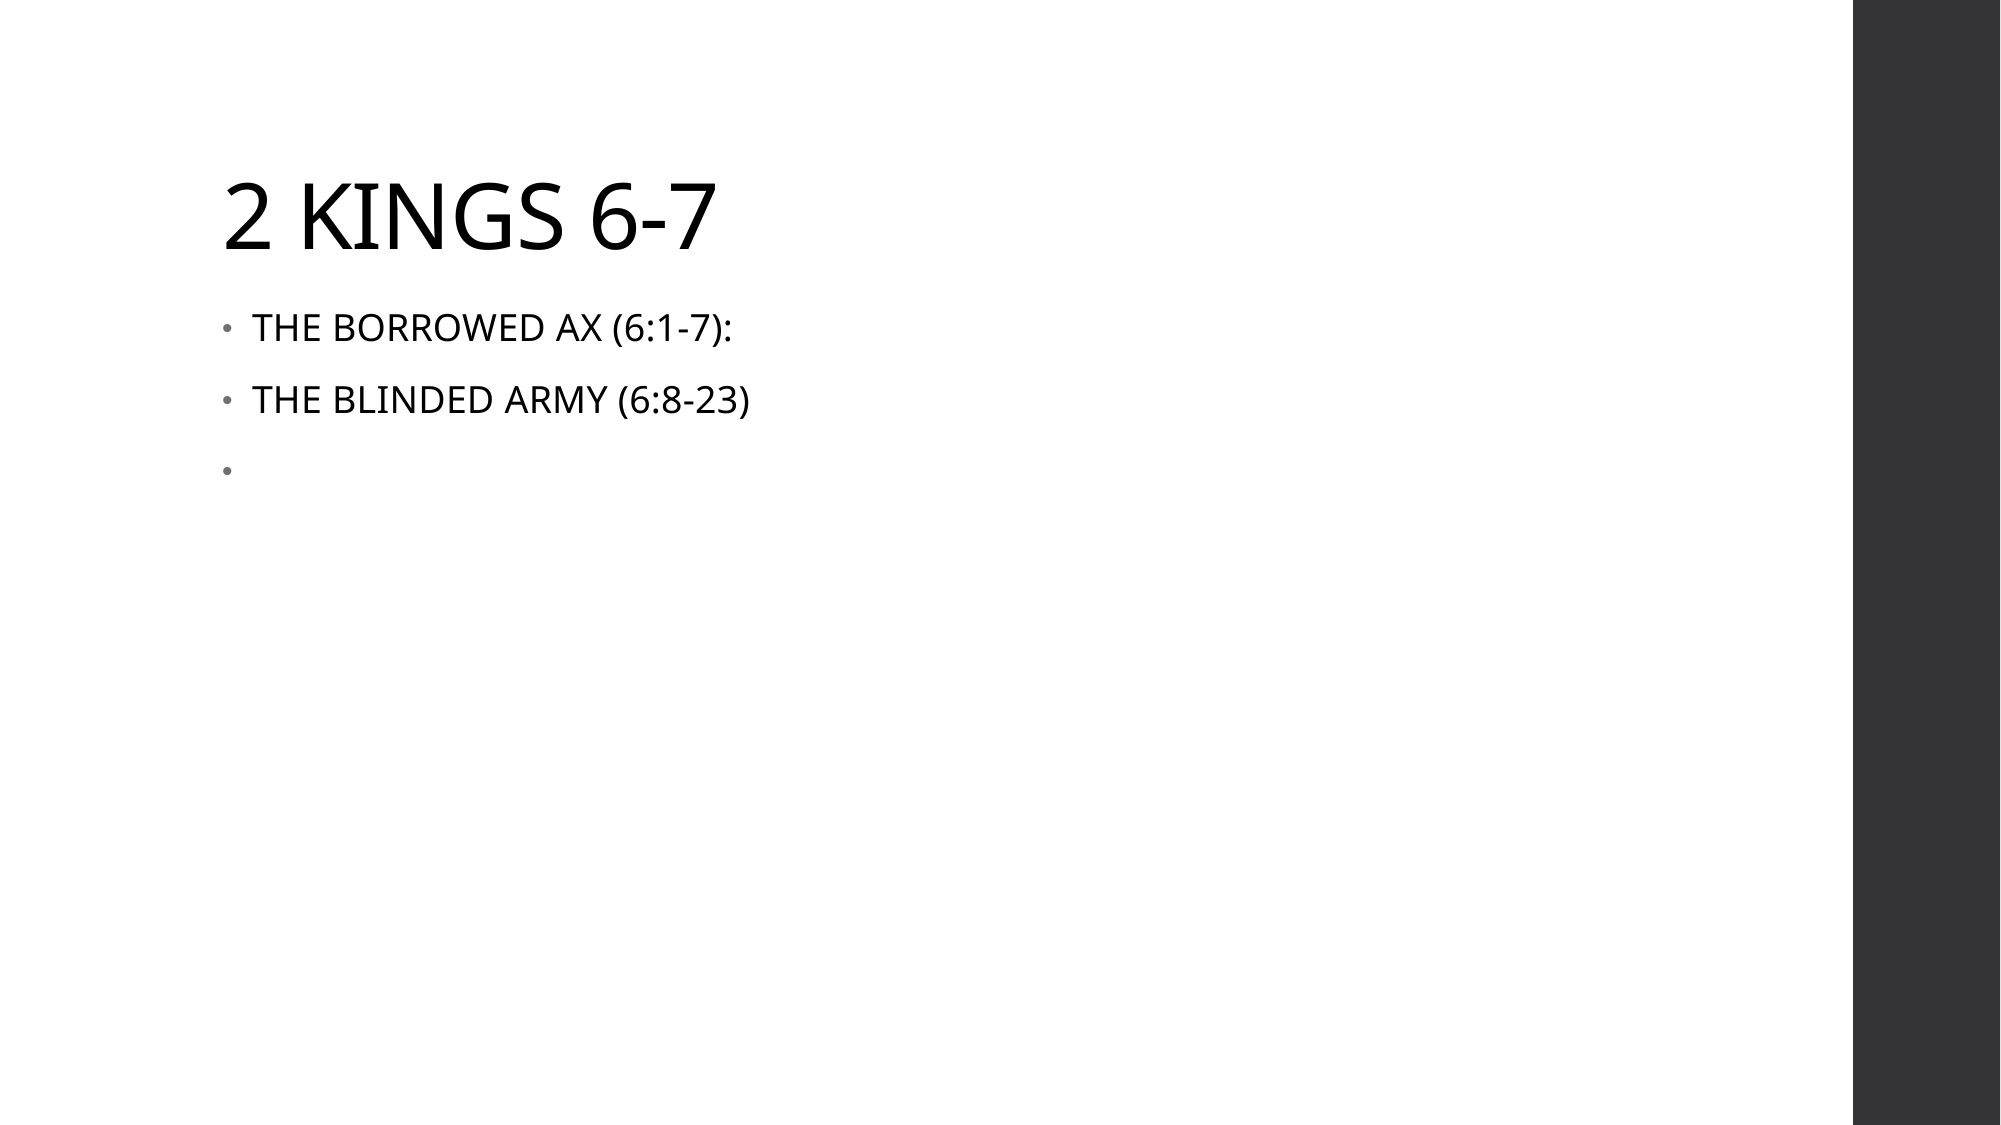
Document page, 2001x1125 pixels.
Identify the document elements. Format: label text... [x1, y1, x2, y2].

list THE BORROWED AX (6:1-7): THE BLINDED ARMY (6:8-23) [206, 299, 1617, 1014]
title 2 KINGS 6-7 [206, 60, 1797, 278]
